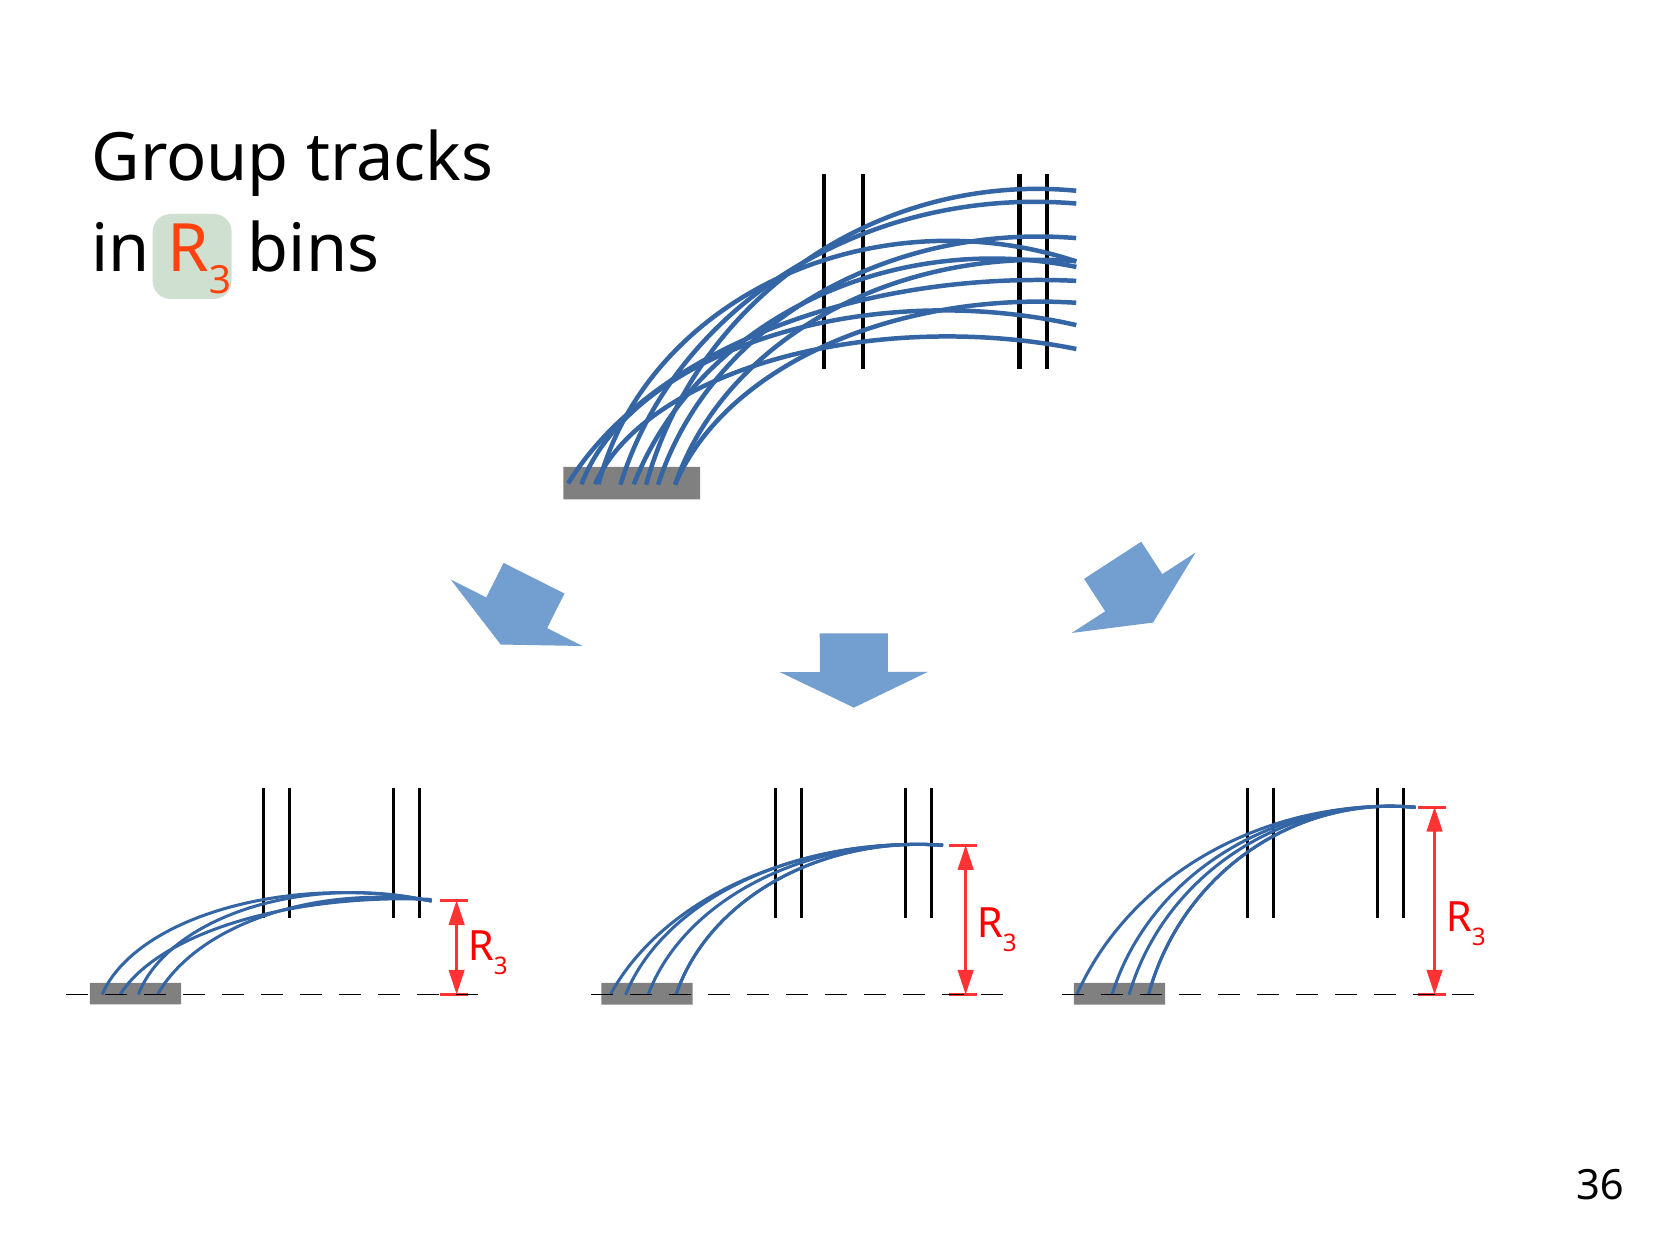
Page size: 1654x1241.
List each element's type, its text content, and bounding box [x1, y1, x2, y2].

text_box [450, 562, 583, 647]
text_box R3 [960, 885, 1034, 992]
text_box [1071, 541, 1196, 633]
text_box R3 [451, 908, 525, 993]
text_box [601, 982, 693, 1005]
text_box R3 [1429, 879, 1503, 964]
text_box [89, 982, 182, 1005]
text_box [563, 466, 701, 500]
text_box [1073, 982, 1166, 1005]
text_box [780, 633, 928, 708]
text_box Group tracks in R3 bins [91, 59, 611, 355]
